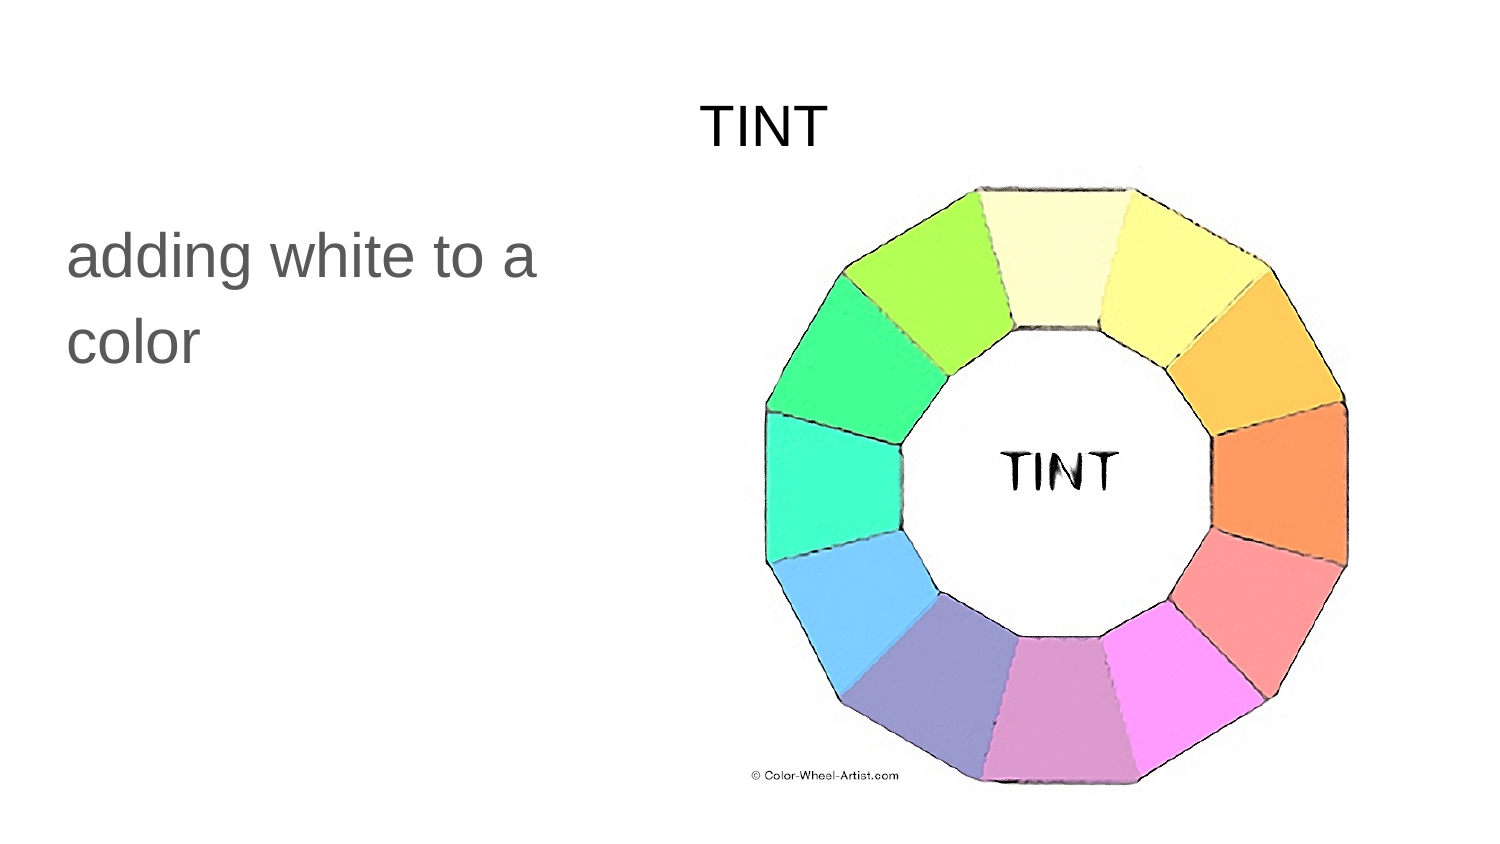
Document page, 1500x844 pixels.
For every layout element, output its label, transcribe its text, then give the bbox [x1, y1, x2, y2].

picture [739, 166, 1367, 794]
title TINT [51, 72, 1449, 167]
list adding white to a color [51, 189, 593, 750]
